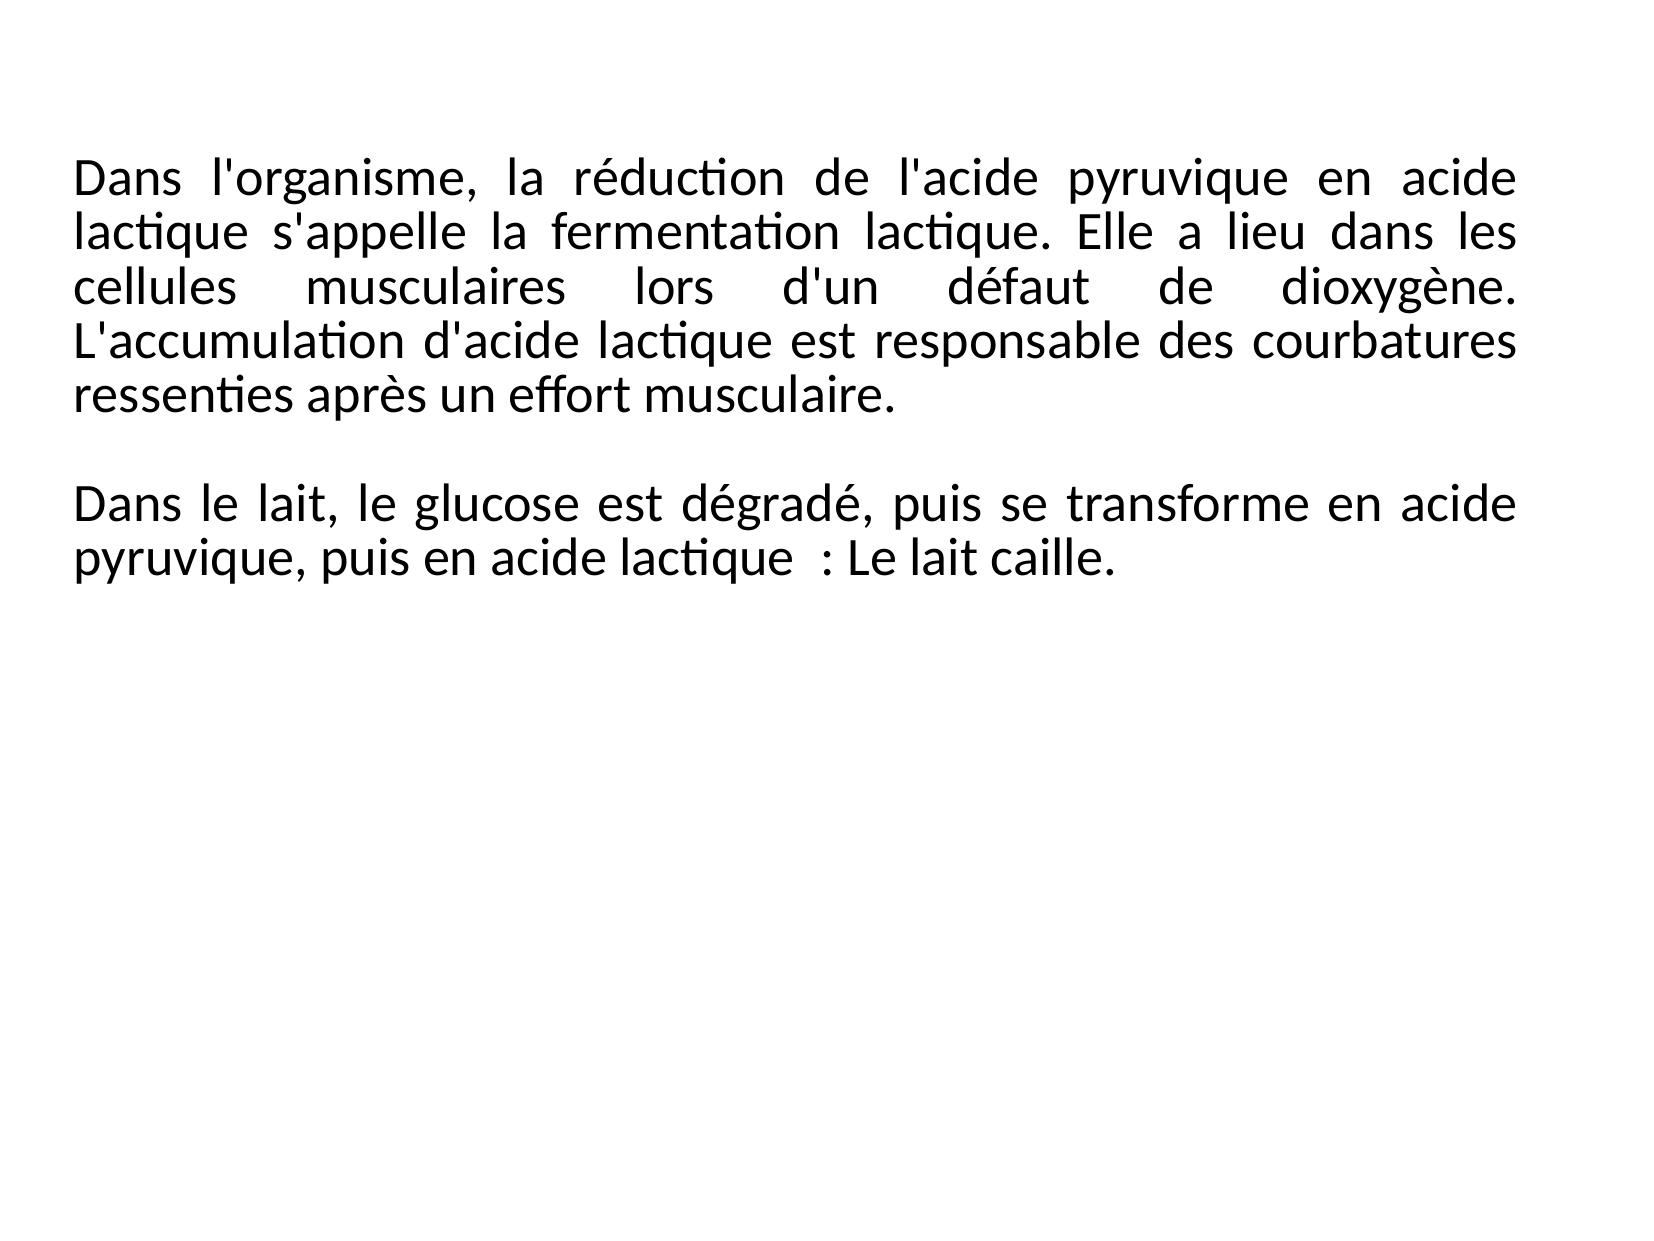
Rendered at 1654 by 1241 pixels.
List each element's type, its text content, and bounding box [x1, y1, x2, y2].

text_box Dans l'organisme, la réduction de l'acide pyruvique en acide lactique s'appelle la fermentation lactique. Elle a lieu dans les cellules musculaires lors d'un défaut de dioxygène. L'accumulation d'acide lactique est responsable des courbatures ressenties après un effort musculaire. Dans le lait, le glucose est dégradé, puis se transforme en acide pyruvique, puis en acide lactique : Le lait caille. [59, 147, 1536, 892]
